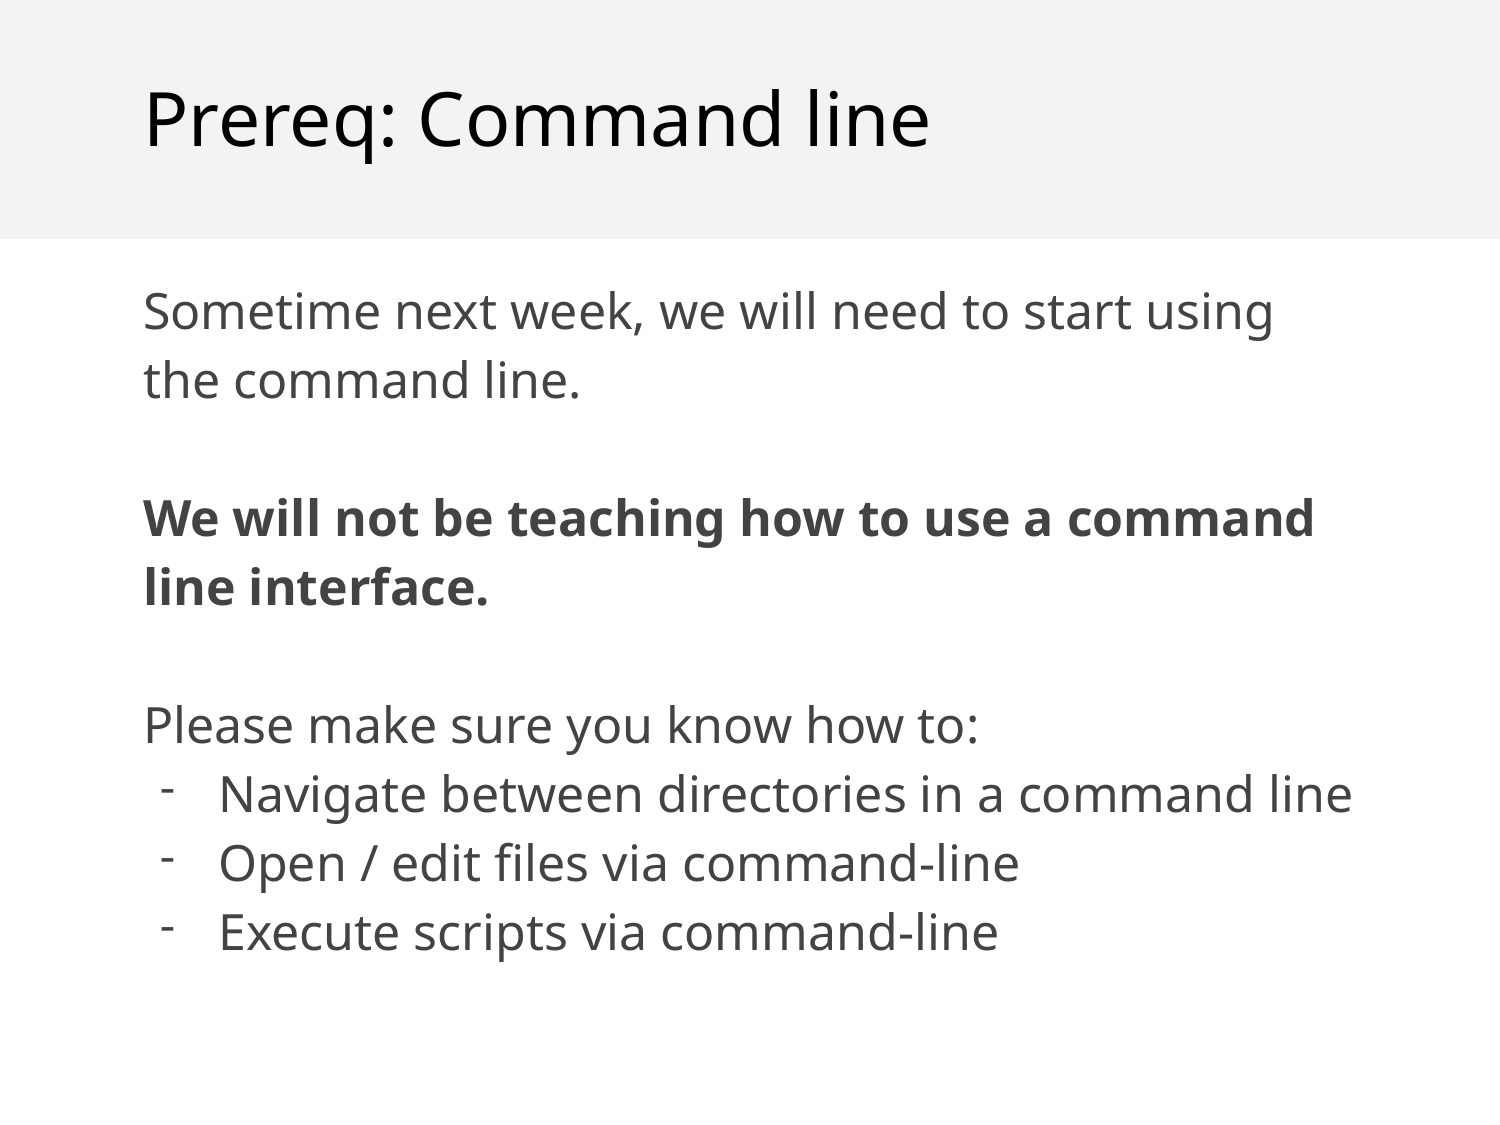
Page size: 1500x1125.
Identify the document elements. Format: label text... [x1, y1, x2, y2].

title Prereq: Command line [128, 56, 1372, 183]
list Sometime next week, we will need to start using the command line. We will not be teaching how to use a command line interface. Please make sure you know how to: Navigate between directories in a command line Open / edit files via command-line Execute scripts via command-line [128, 255, 1372, 1004]
